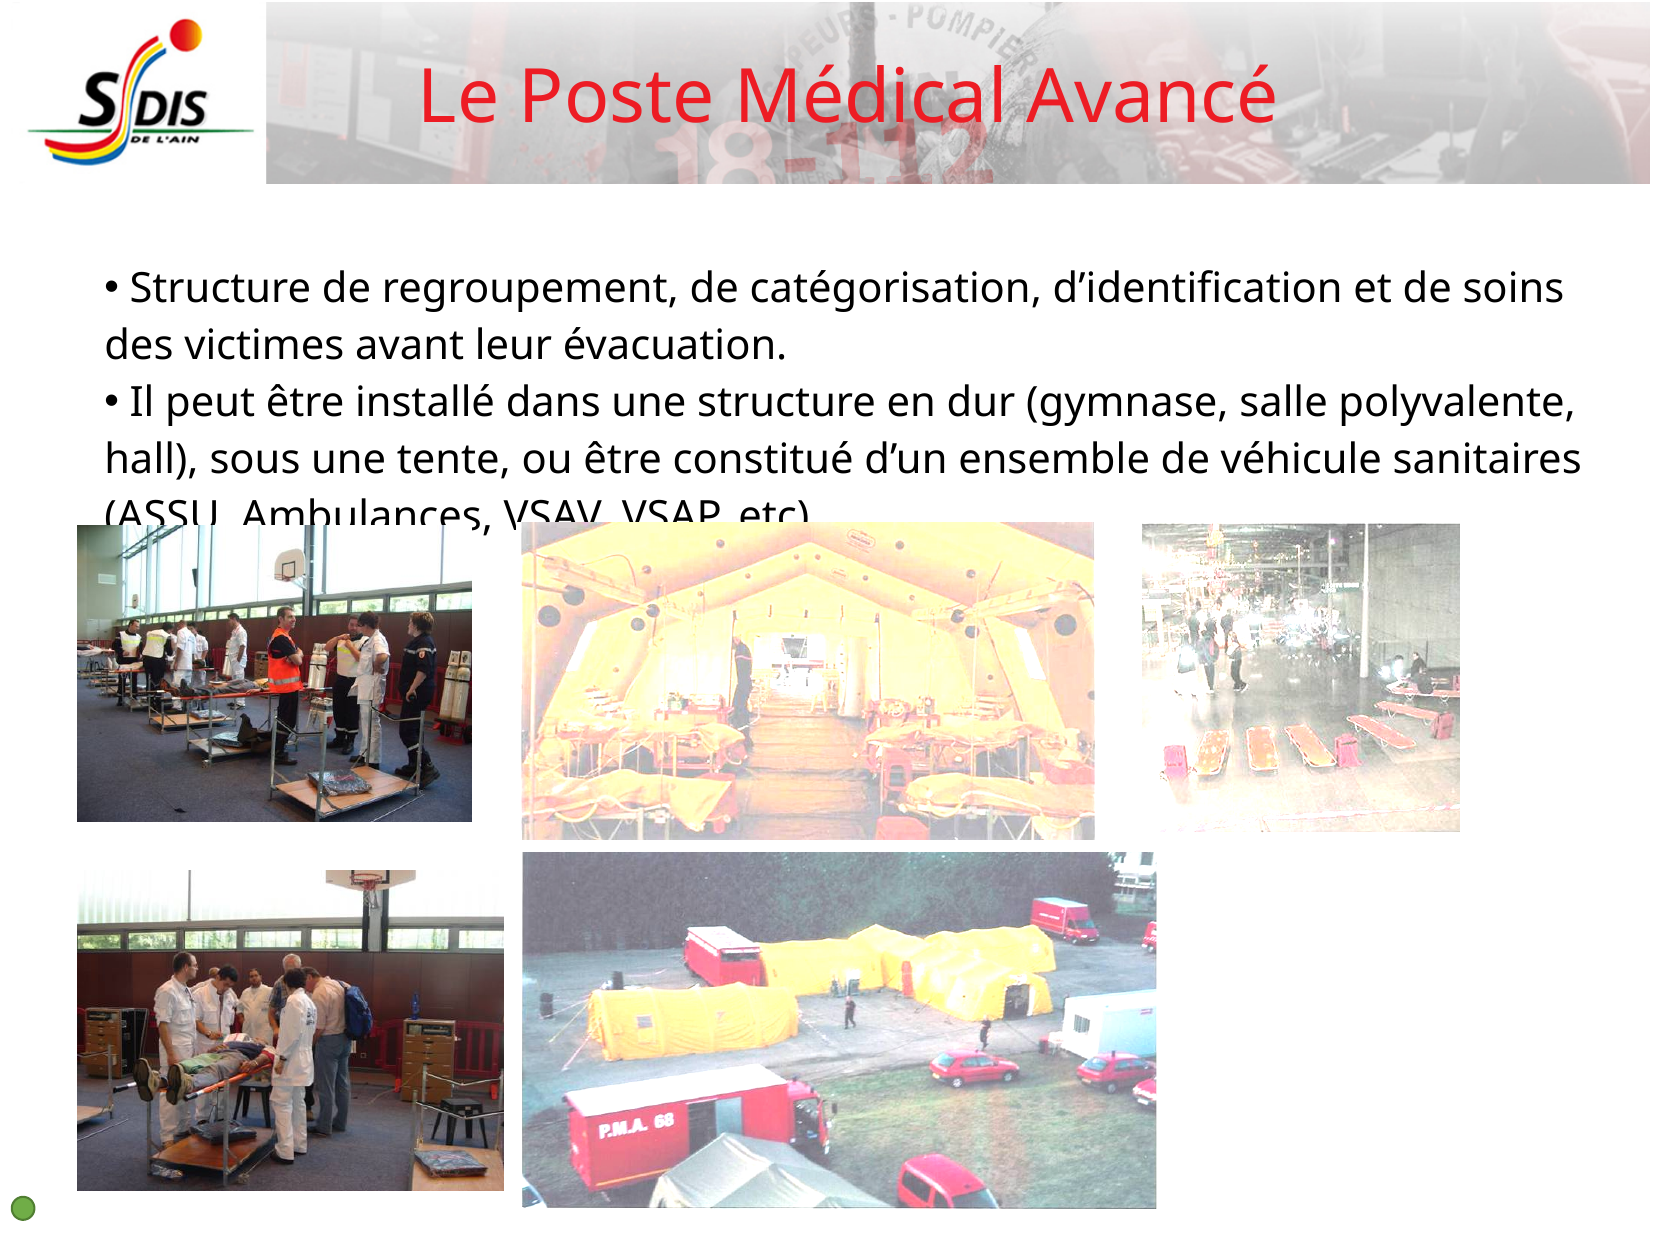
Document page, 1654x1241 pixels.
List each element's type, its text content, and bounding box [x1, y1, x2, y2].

title Le Poste Médical Avancé [67, 47, 1631, 139]
picture [77, 870, 504, 1191]
text_box Structure de regroupement, de catégorisation, d’identification et de soins des victimes avant leur évacuation. Il peut être installé dans une structure en dur (gymnase, salle polyvalente, hall), sous une tente, ou être constitué d’un ensemble de véhicule sanitaires (ASSU, Ambulances, VSAV, VSAP, etc) [70, 250, 1627, 563]
text_box [11, 1196, 35, 1220]
picture [11, 2, 1650, 184]
picture [516, 852, 1160, 1210]
picture [77, 525, 472, 822]
picture [1142, 522, 1460, 833]
picture [516, 522, 1098, 840]
